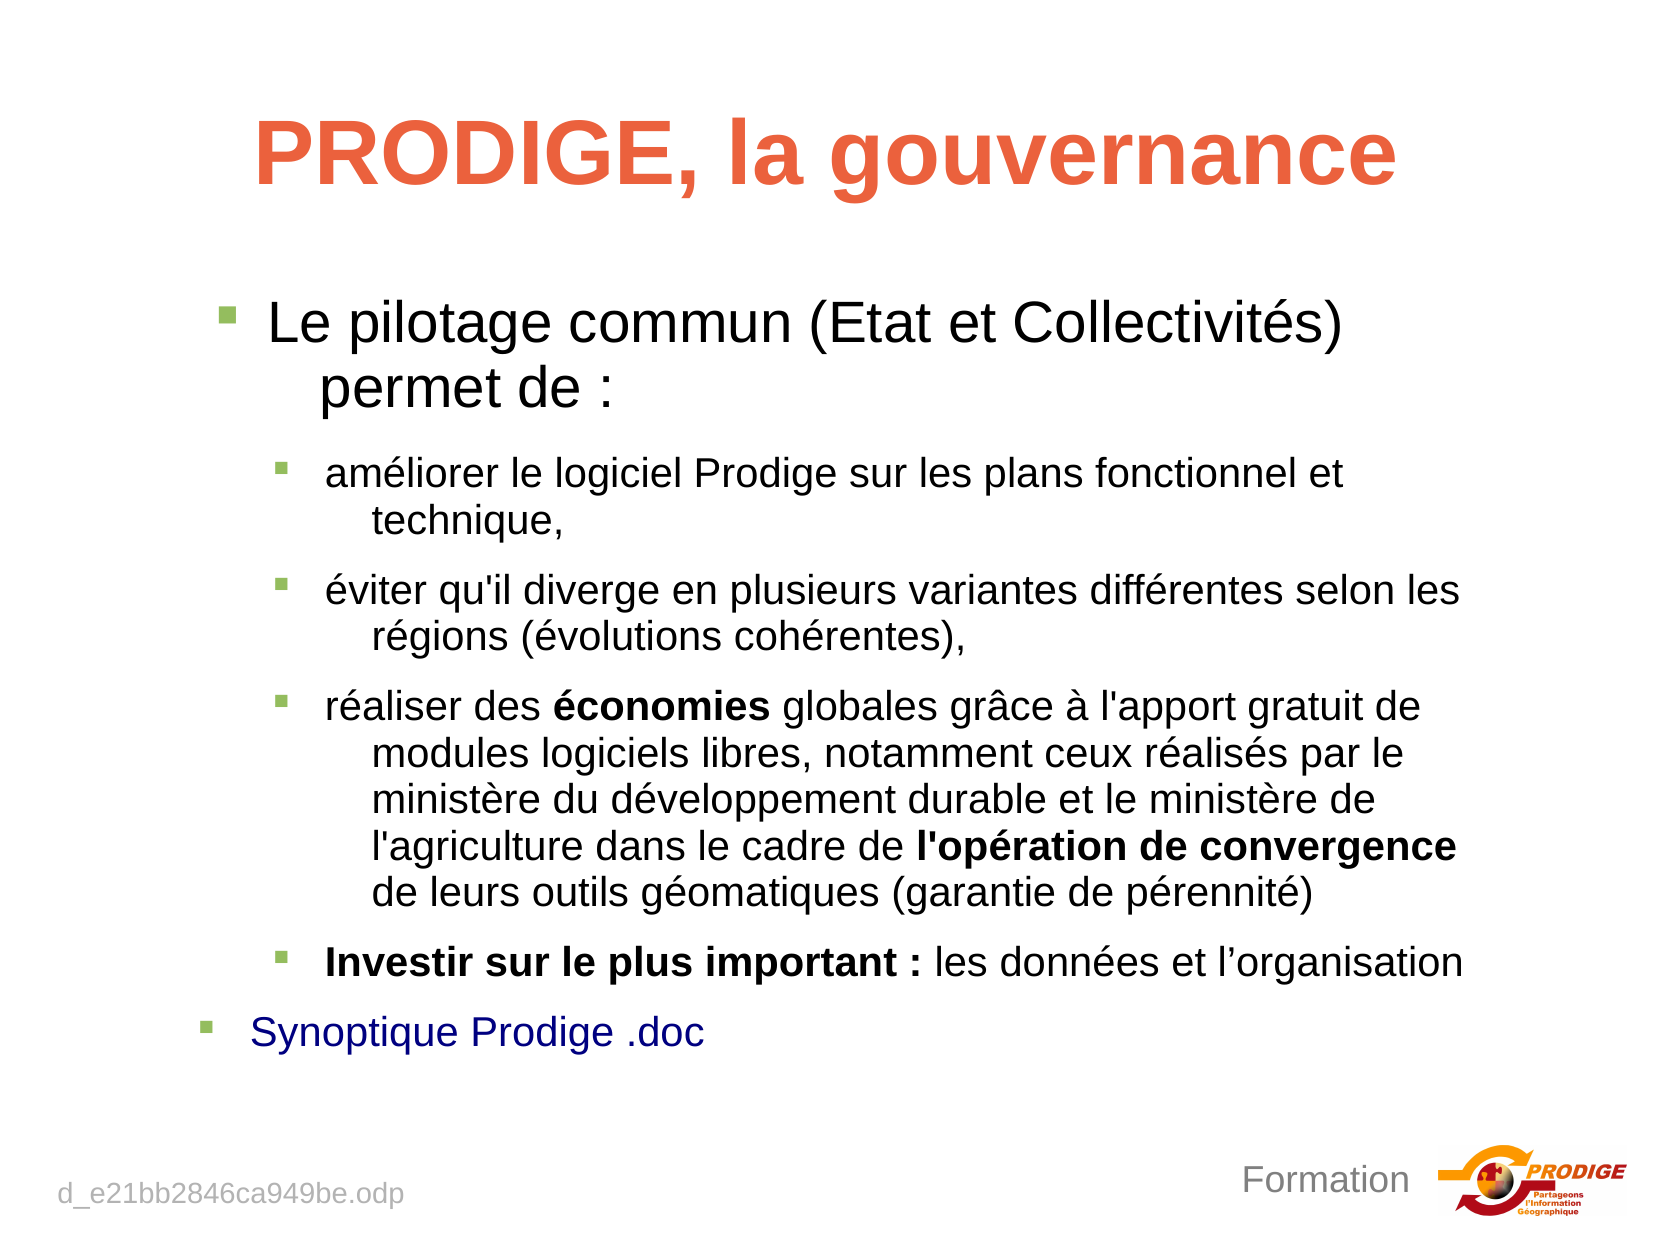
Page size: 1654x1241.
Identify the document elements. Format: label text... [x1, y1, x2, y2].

picture [1438, 1145, 1627, 1216]
title PRODIGE, la gouvernance [82, 56, 1571, 250]
list Le pilotage commun (Etat et Collectivités) permet de : améliorer le logiciel Prodige sur les plans fonctionnel et technique, éviter qu'il diverge en plusieurs variantes différentes selon les régions (évolutions cohérentes), réaliser des économies globales grâce à l'apport gratuit de modules logiciels libres, notamment ceux réalisés par le ministère du développement durable et le ministère de l'agriculture dans le cadre de l'opération de convergence de leurs outils géomatiques (garantie de pérennité) Investir sur le plus important : les données et l’organisation Synoptique Prodige .doc [179, 290, 1509, 1094]
